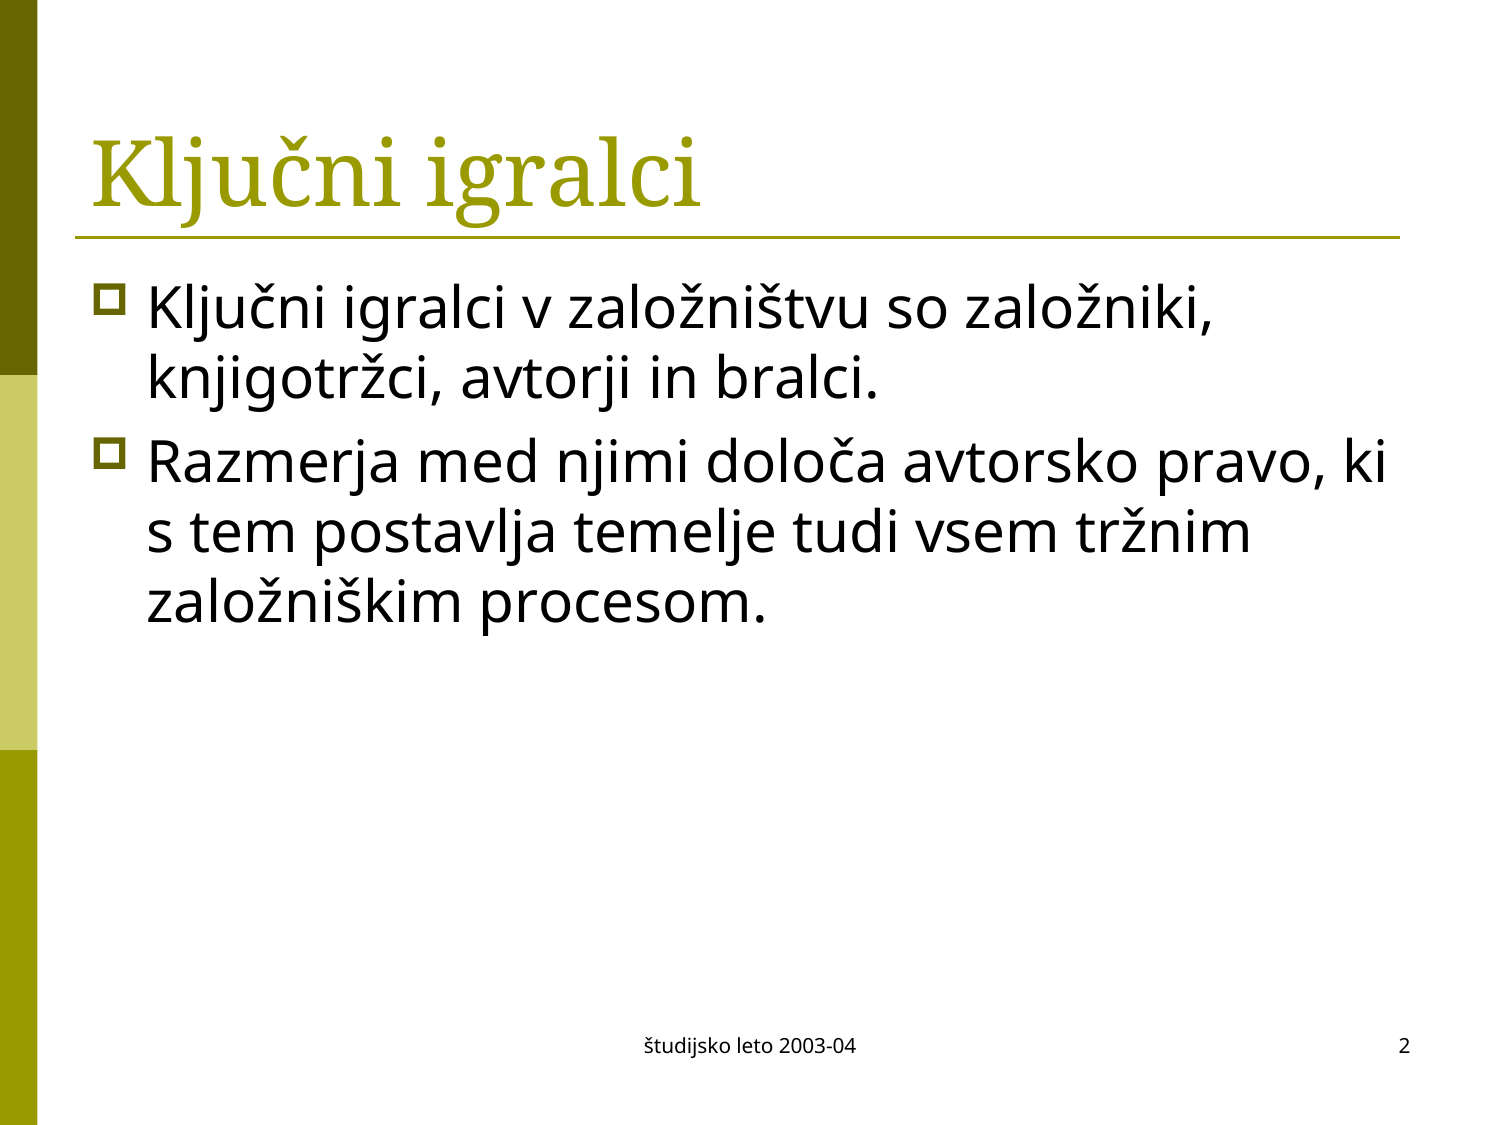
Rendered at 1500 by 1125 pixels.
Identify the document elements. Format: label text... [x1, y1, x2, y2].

list Ključni igralci v založništvu so založniki, knjigotržci, avtorji in bralci. Razmerja med njimi določa avtorsko pravo, ki s tem postavlja temelje tudi vsem tržnim založniškim procesom. [75, 262, 1426, 1006]
title Ključni igralci [75, 45, 1426, 233]
text_box študijsko leto 2003-04 [512, 1025, 988, 1101]
text_box <number> [1074, 1025, 1426, 1101]
